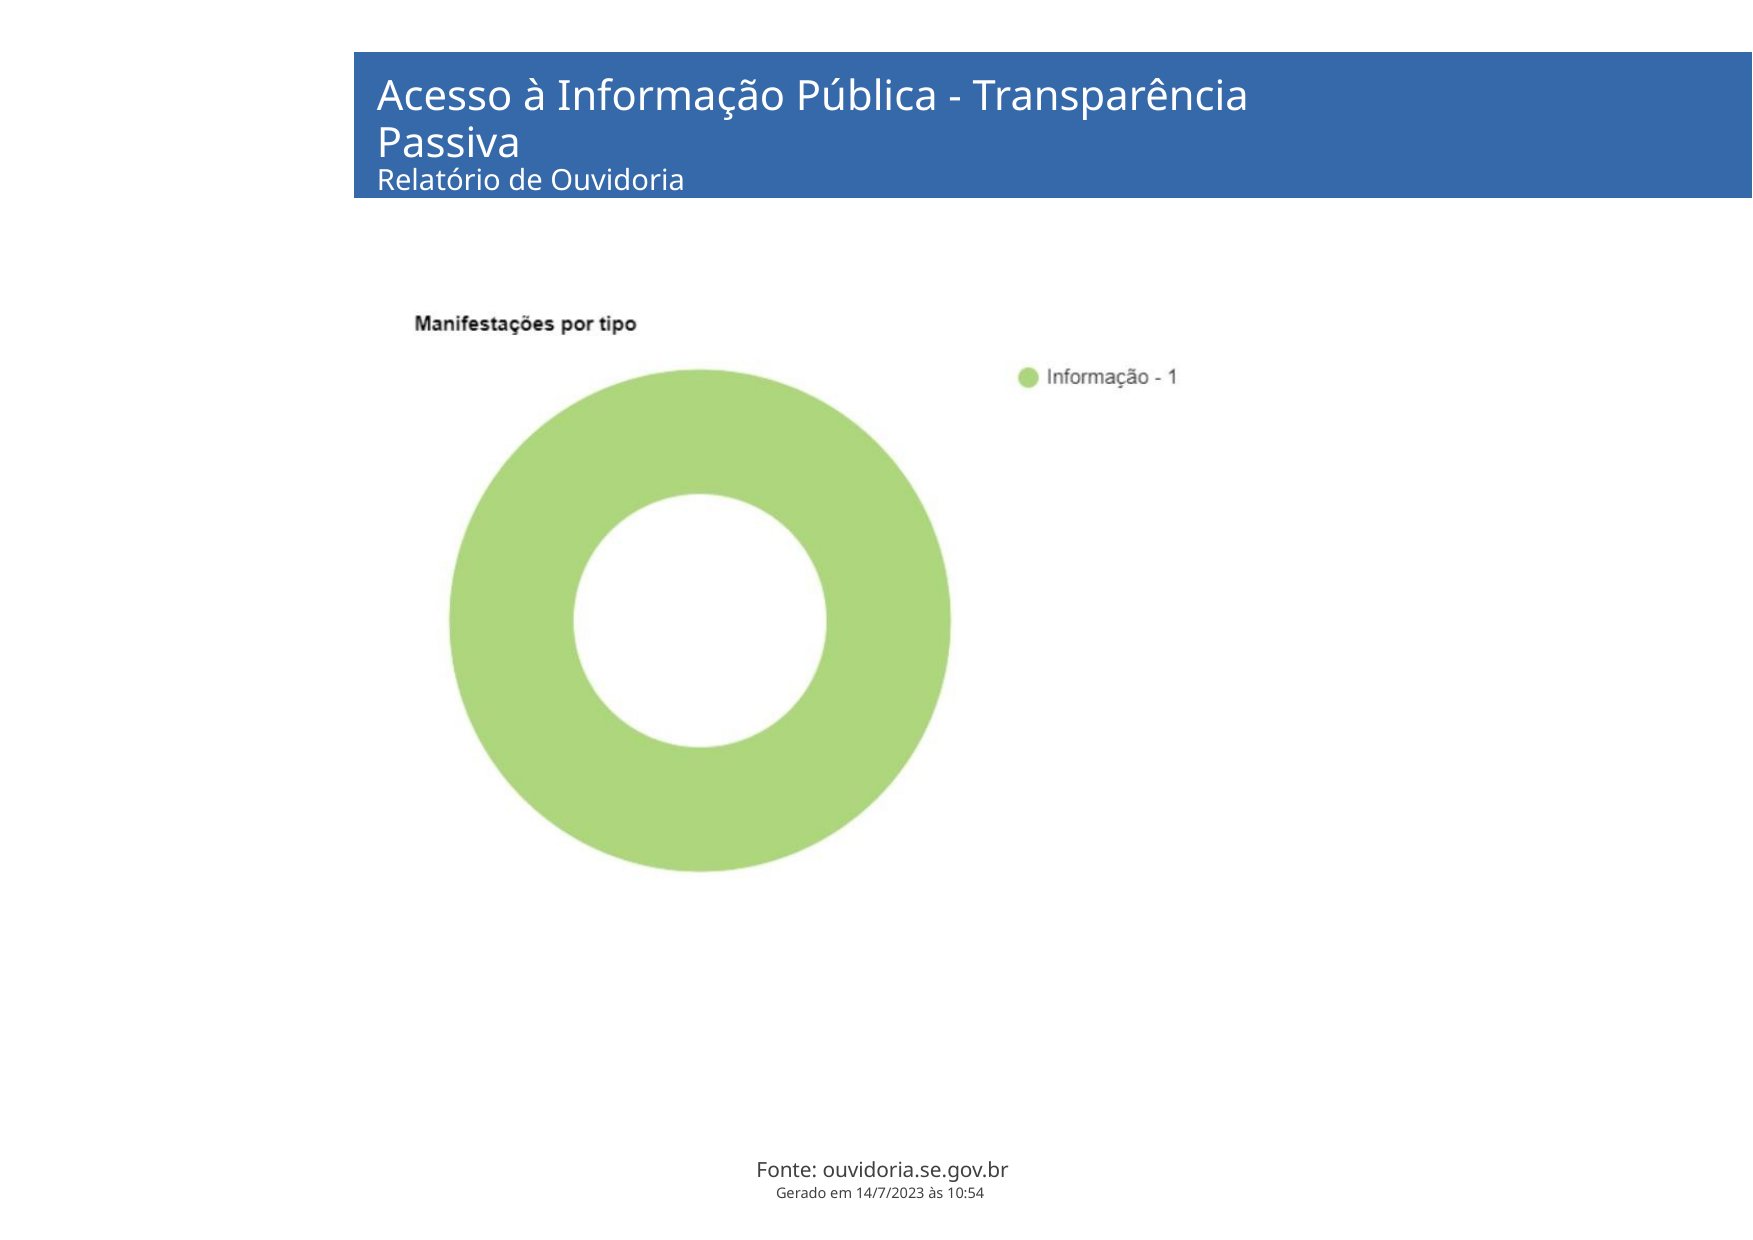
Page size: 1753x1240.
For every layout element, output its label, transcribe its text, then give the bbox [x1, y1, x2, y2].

text_box [354, 52, 1752, 198]
text_box Fonte: ouvidoria.se.gov.br Gerado em 14/7/2023 às 10:54 [756, 1158, 1023, 1202]
text_box Acesso à Informação Pública - Transparência Passiva Relatório de Ouvidoria EMSETUR - Maio a Maio de 2023 [376, 72, 1403, 228]
text_box [155, 211, 1599, 1028]
